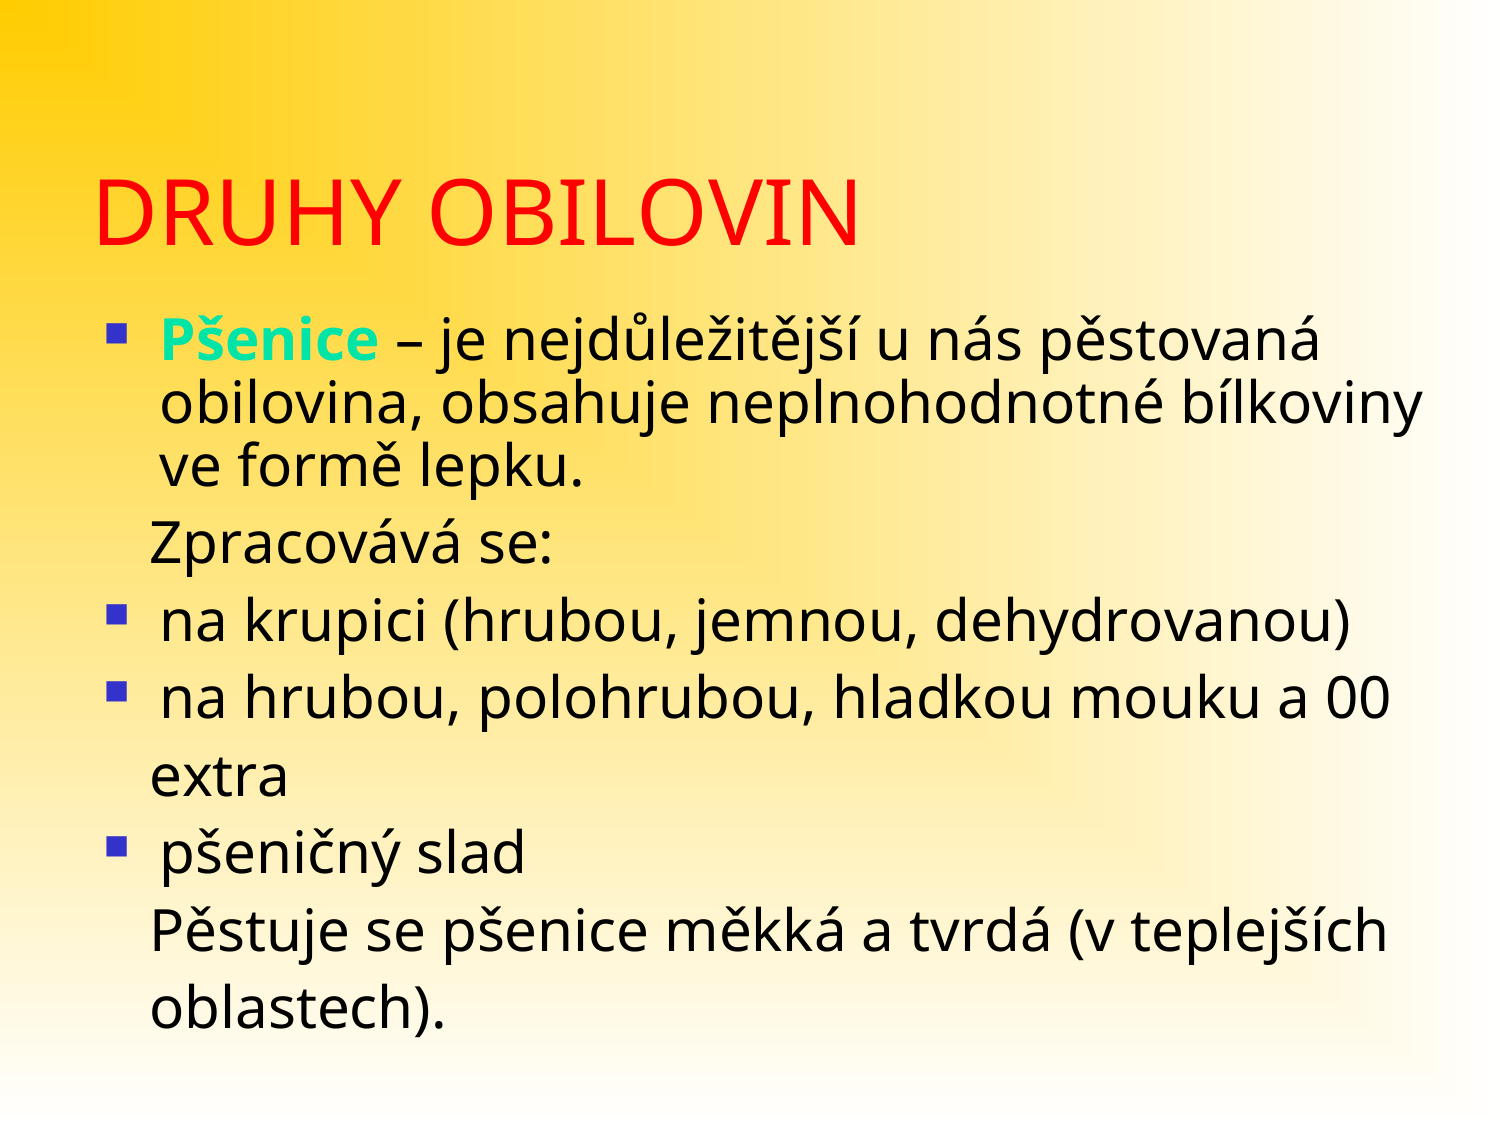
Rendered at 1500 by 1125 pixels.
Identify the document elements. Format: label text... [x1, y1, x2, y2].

list Pšenice – je nejdůležitější u nás pěstovaná obilovina, obsahuje neplnohodnotné bílkoviny ve formě lepku. Zpracovává se: na krupici (hrubou, jemnou, dehydrovanou) na hrubou, polohrubou, hladkou mouku a 00 extra pšeničný slad Pěstuje se pšenice měkká a tvrdá (v teplejších oblastech). [88, 302, 1469, 1094]
picture [0, 0, 1500, 1125]
title DRUHY OBILOVIN [76, 30, 1356, 271]
